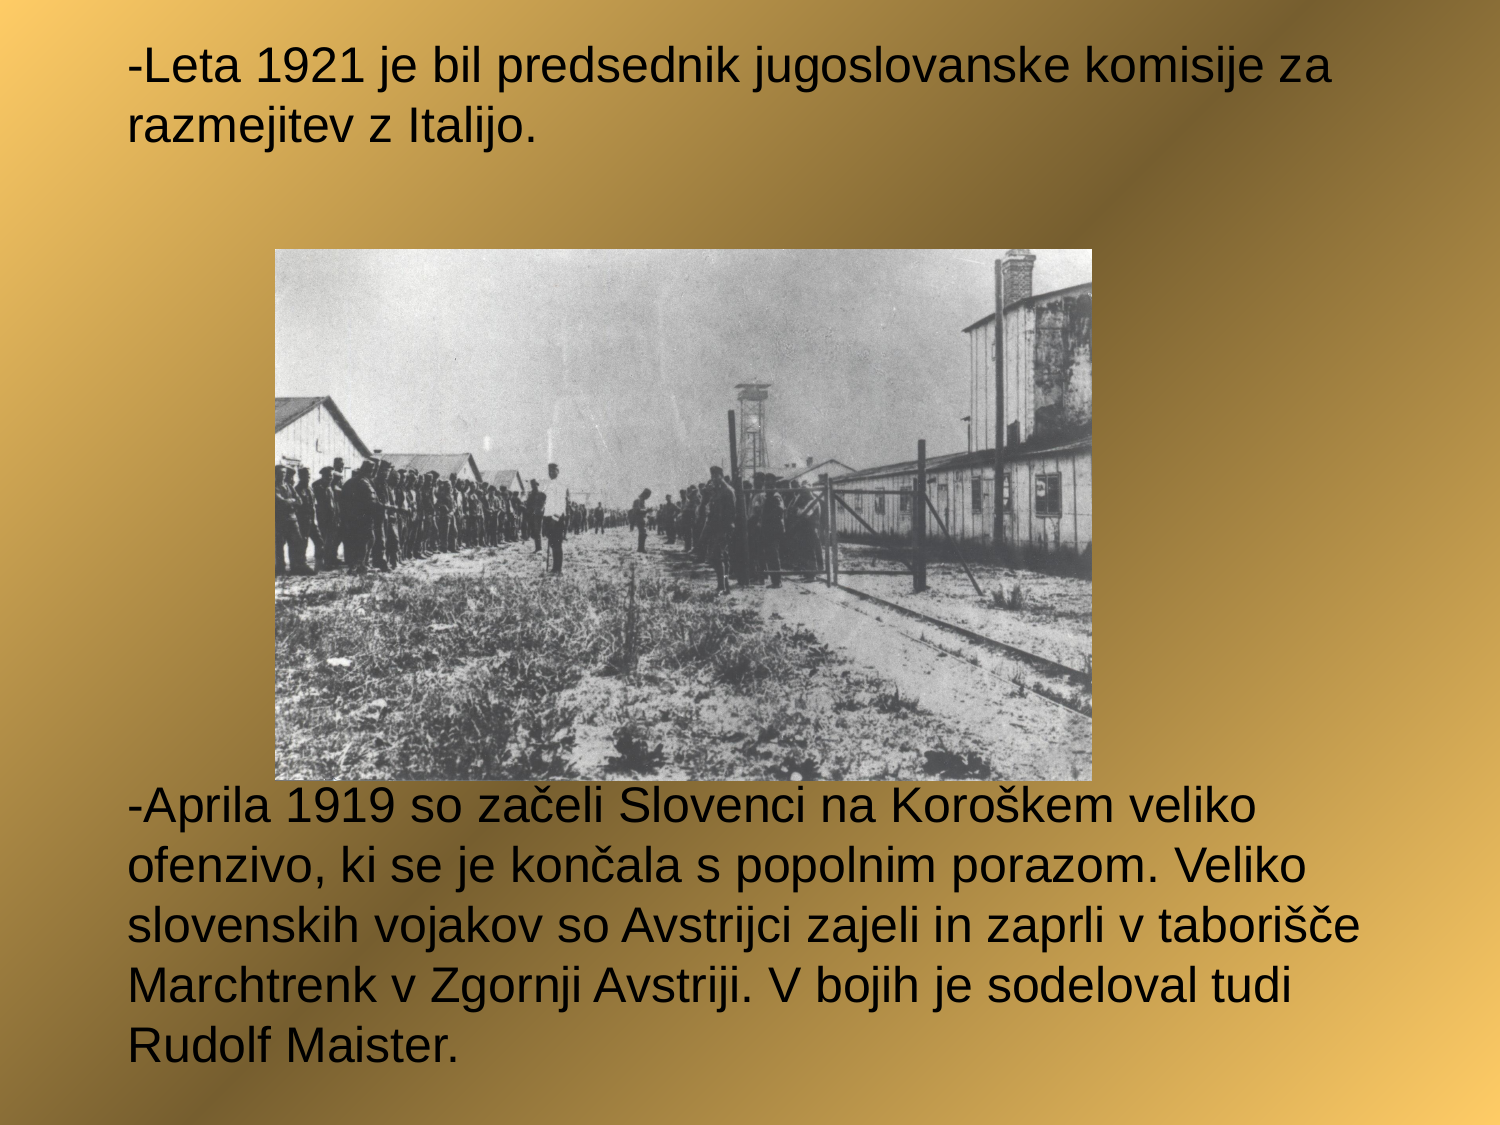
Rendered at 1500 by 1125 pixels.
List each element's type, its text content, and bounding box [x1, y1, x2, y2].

text_box -Leta 1921 je bil predsednik jugoslovanske komisije za razmejitev z Italijo. -Aprila 1919 so začeli Slovenci na Koroškem veliko ofenzivo, ki se je končala s popolnim porazom. Veliko slovenskih vojakov so Avstrijci zajeli in zaprli v taborišče Marchtrenk v Zgornji Avstriji. V bojih je sodeloval tudi Rudolf Maister. [112, 24, 1400, 1080]
picture [275, 249, 1092, 781]
